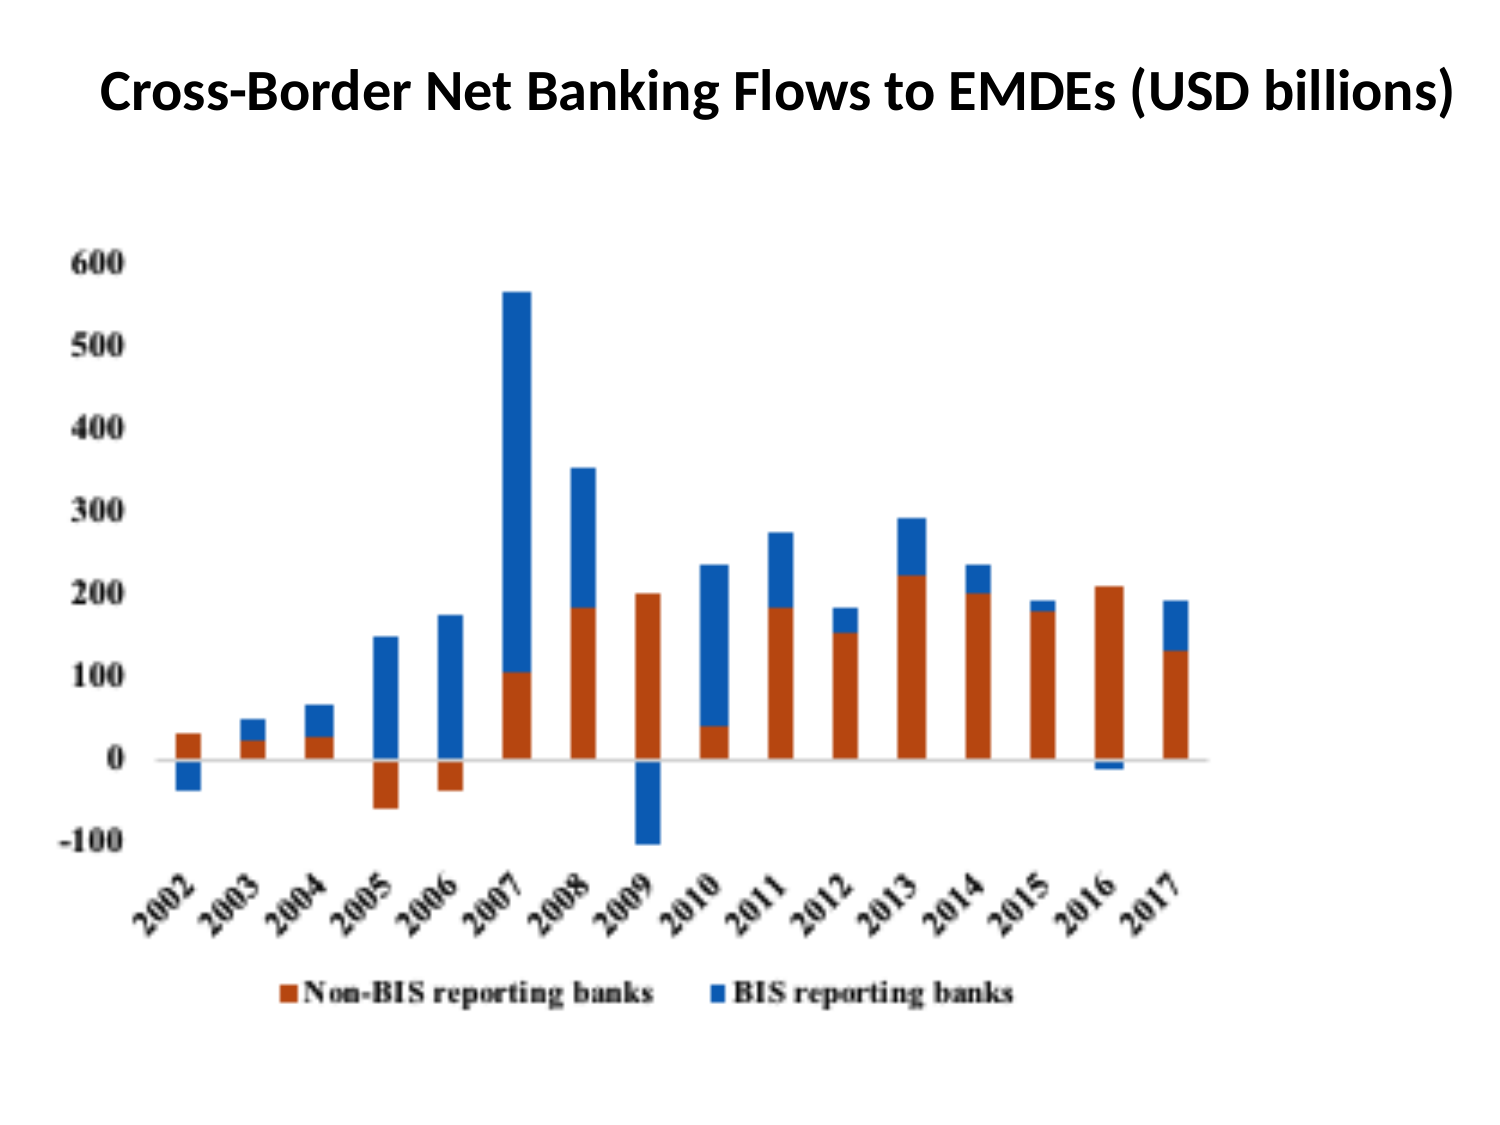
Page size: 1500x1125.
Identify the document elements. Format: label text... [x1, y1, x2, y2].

picture [37, 225, 1247, 1047]
title Cross-Border Net Banking Flows to EMDEs (USD billions) [75, 45, 1483, 233]
